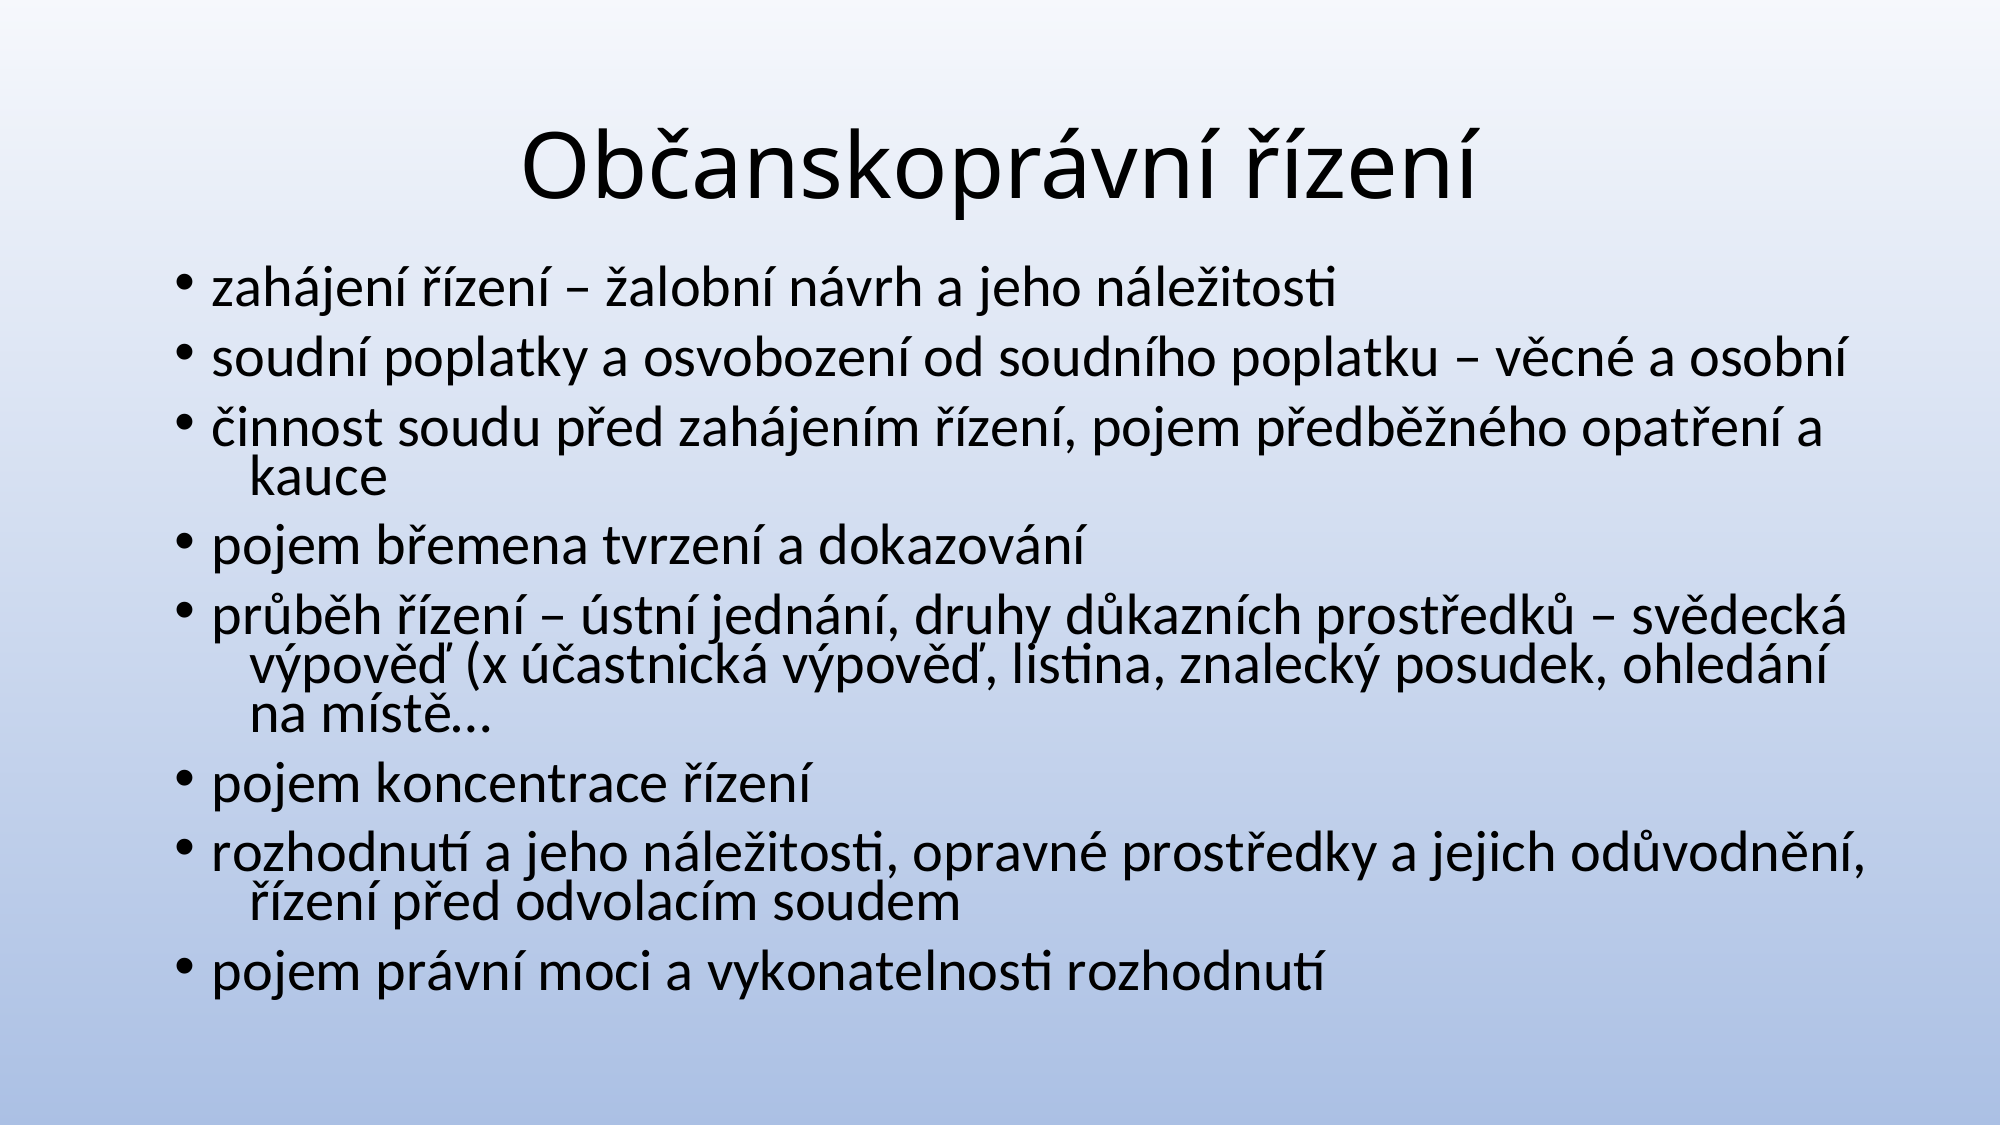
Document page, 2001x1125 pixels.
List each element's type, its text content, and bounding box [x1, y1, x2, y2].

title Občanskoprávní řízení [137, 59, 1863, 278]
text_box zahájení řízení – žalobní návrh a jeho náležitosti soudní poplatky a osvobození od soudního poplatku – věcné a osobní činnost soudu před zahájením řízení, pojem předběžného opatření a kauce pojem břemena tvrzení a dokazování průběh řízení – ústní jednání, druhy důkazních prostředků – svědecká výpověď (x účastnická výpověď, listina, znalecký posudek, ohledání na místě… pojem koncentrace řízení rozhodnutí a jeho náležitosti, opravné prostředky a jejich odůvodnění, řízení před odvolacím soudem pojem právní moci a vykonatelnosti rozhodnutí [159, 260, 1885, 1043]
